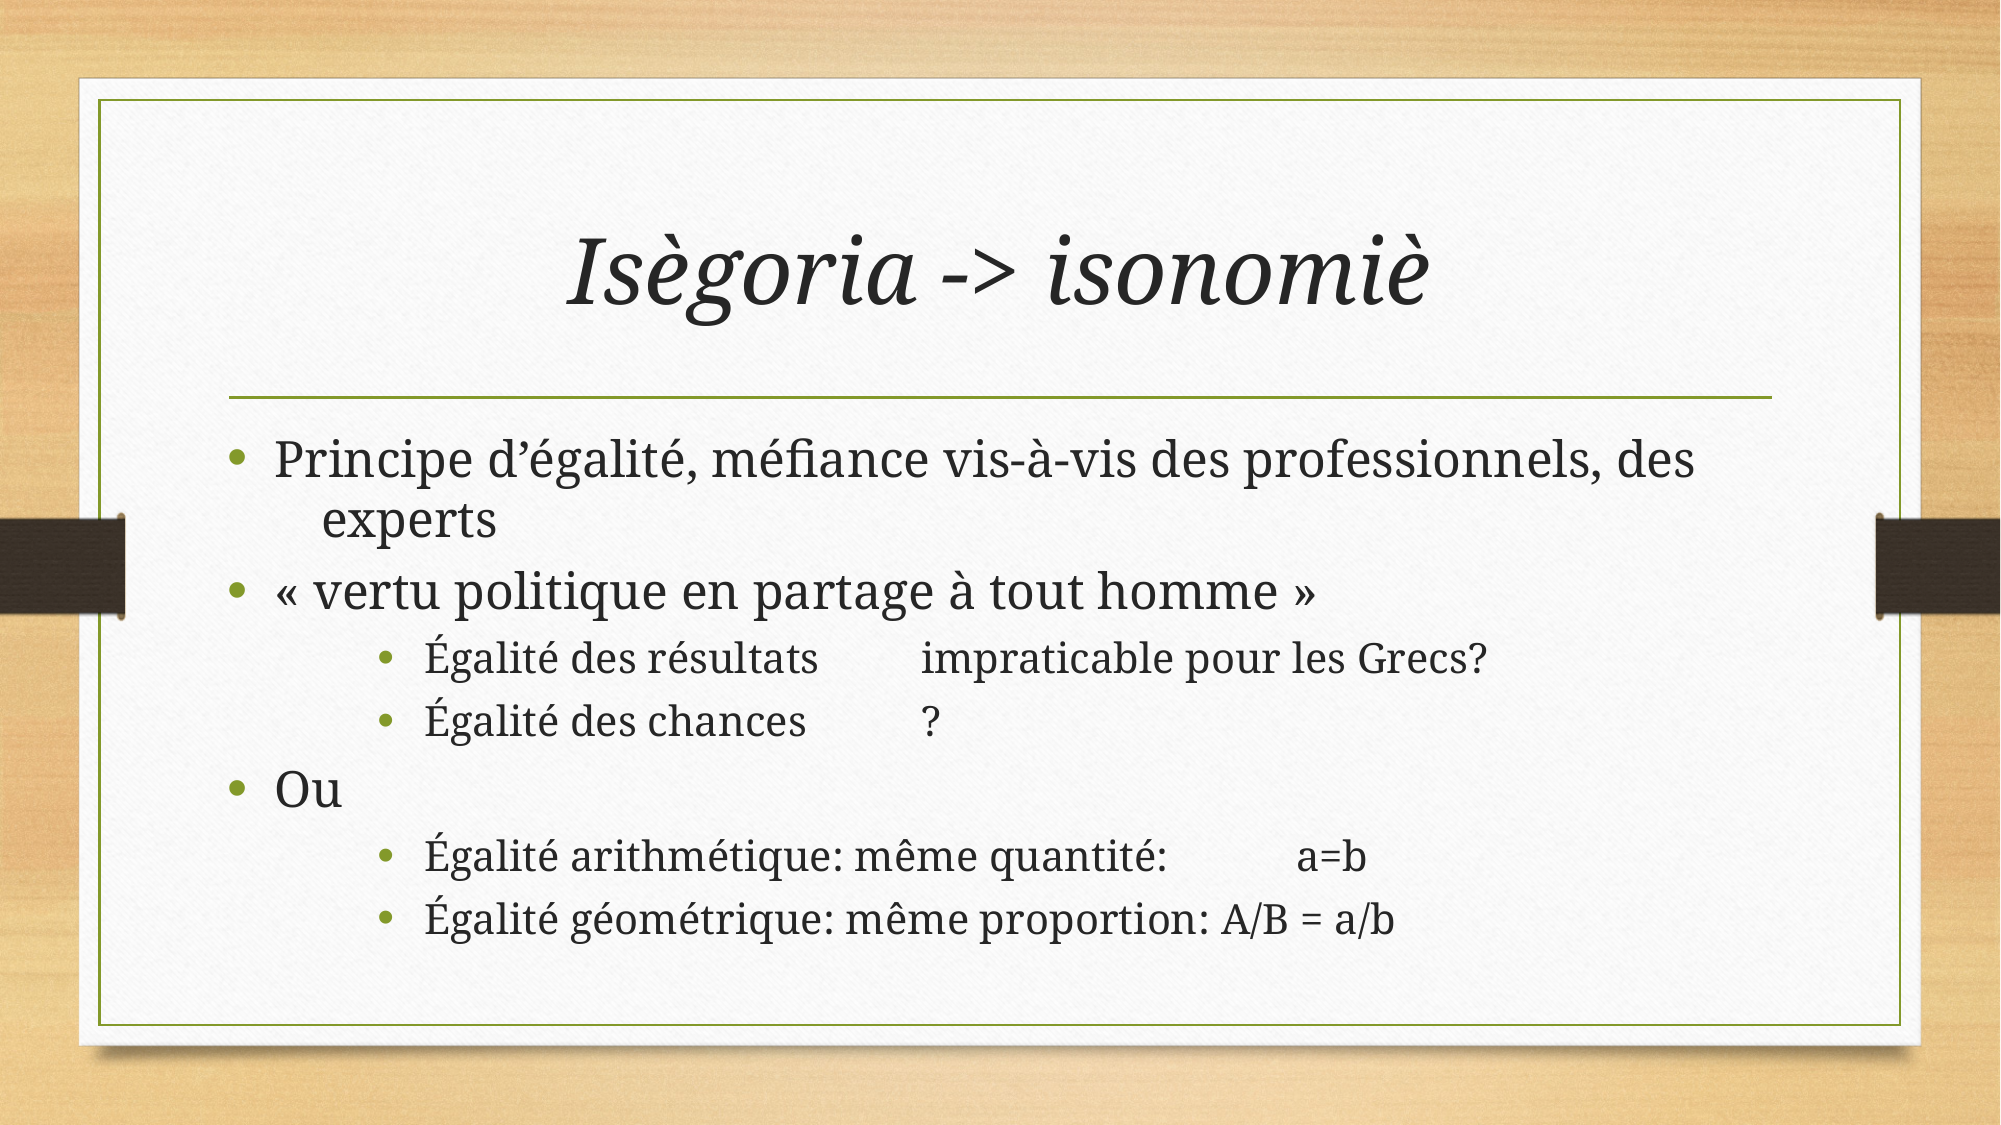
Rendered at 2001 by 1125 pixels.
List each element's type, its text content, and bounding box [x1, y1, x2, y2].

title Isègoria -> isonomiè [212, 161, 1788, 376]
list Principe d’égalité, méfiance vis-à-vis des professionnels, des experts « vertu politique en partage à tout homme » Égalité des résultats impraticable pour les Grecs? Égalité des chances ? Ou Égalité arithmétique: même quantité: a=b Égalité géométrique: même proportion: A/B = a/b [212, 419, 1788, 964]
